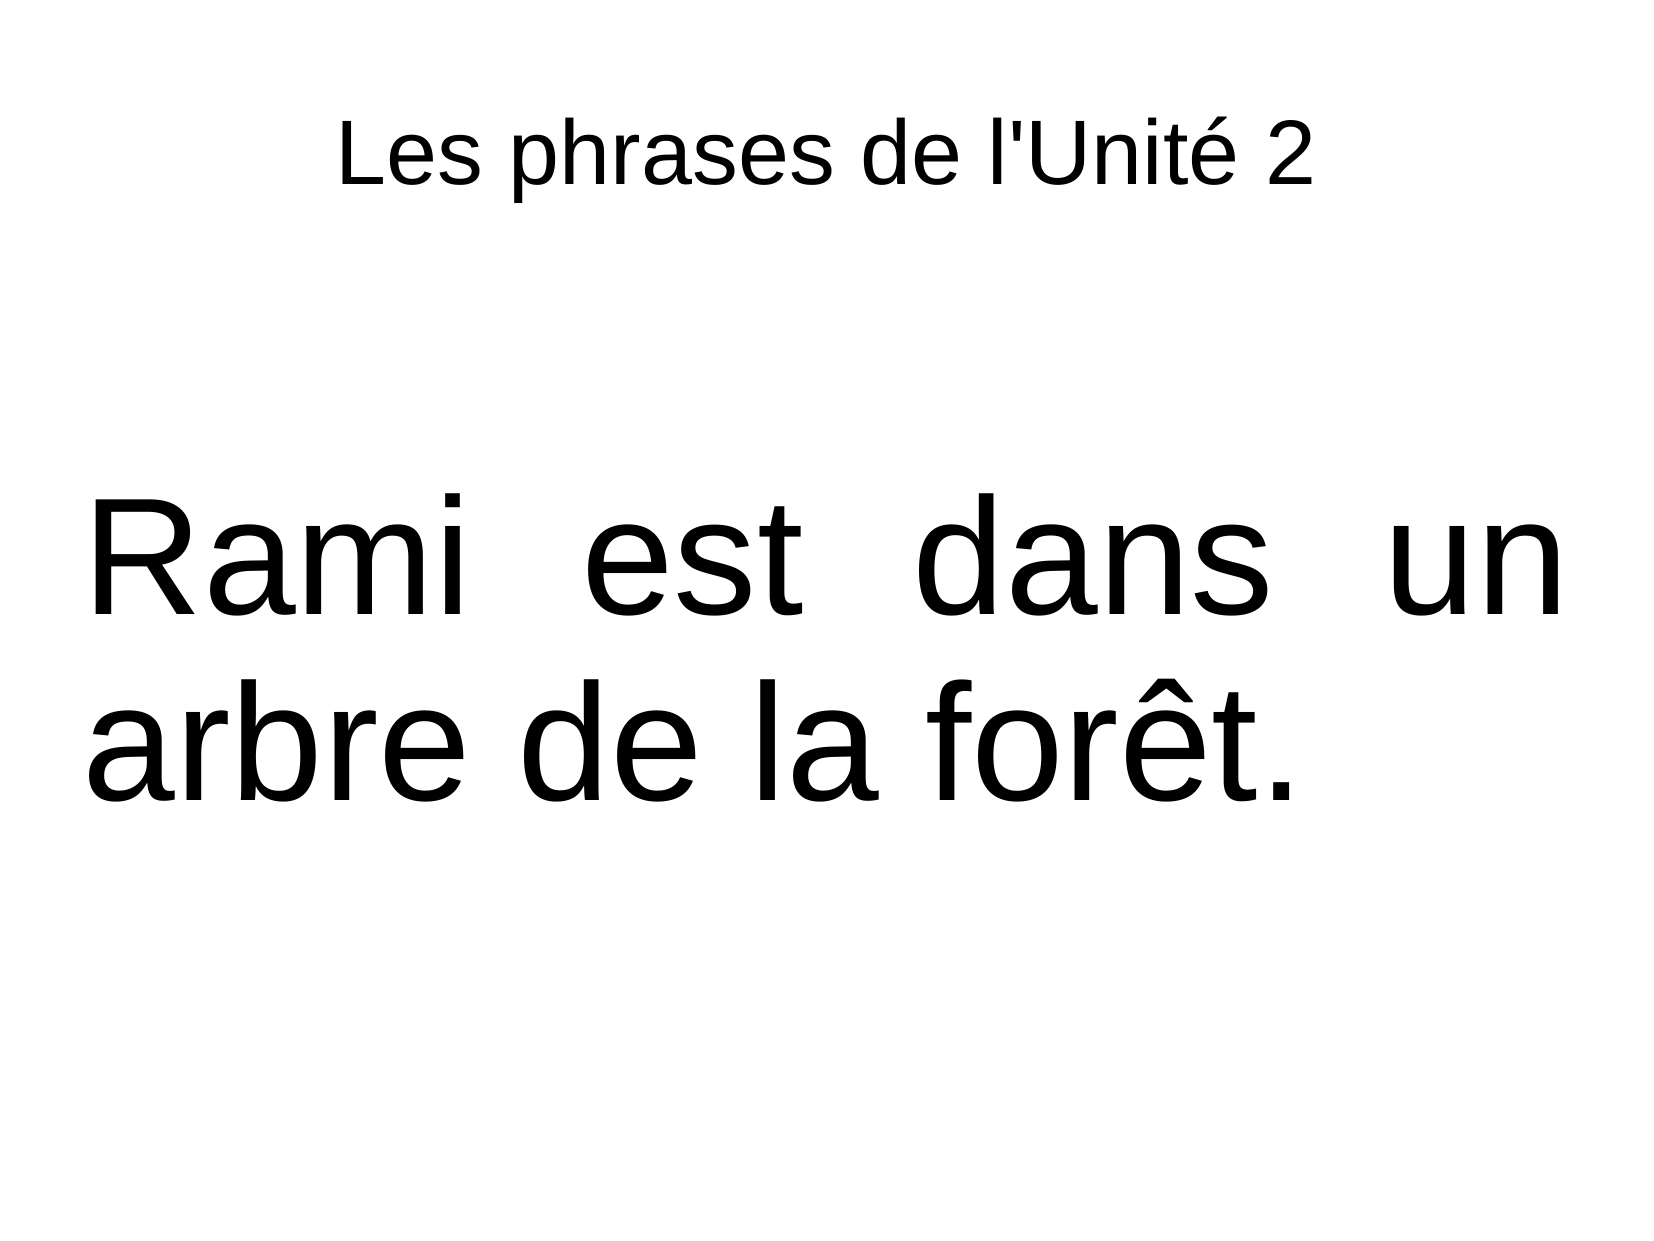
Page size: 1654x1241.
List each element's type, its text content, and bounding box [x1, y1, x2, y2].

title Les phrases de l'Unité 2 [82, 49, 1571, 257]
subtitle Rami est dans un arbre de la forêt. [82, 290, 1571, 1010]
